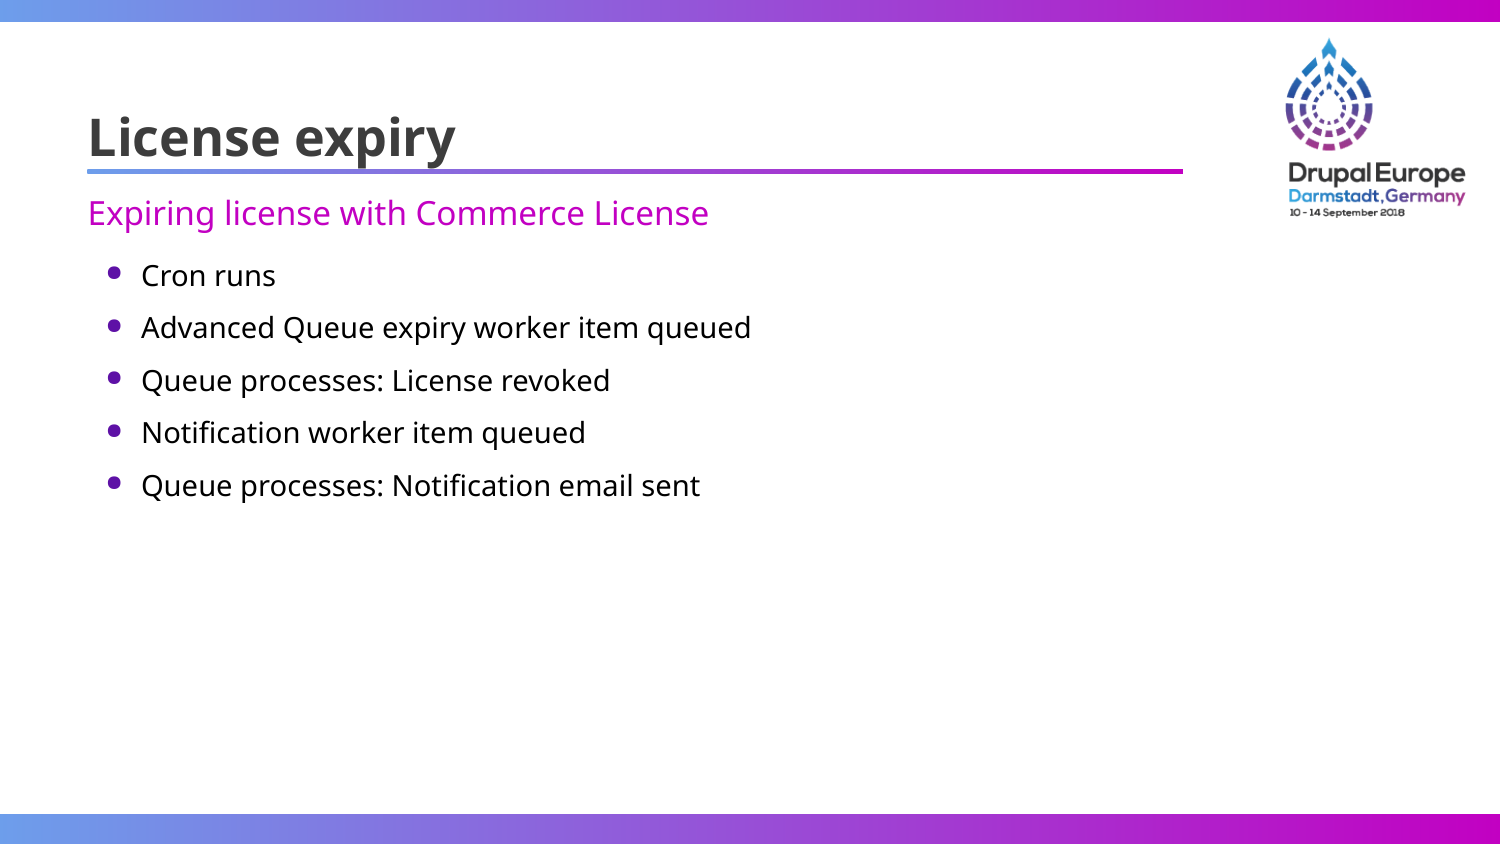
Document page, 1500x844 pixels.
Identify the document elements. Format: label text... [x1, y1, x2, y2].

text_box [964, 169, 1183, 174]
text_box Expiring license with Commerce License [72, 171, 865, 224]
picture [1285, 37, 1466, 219]
text_box Cron runs Advanced Queue expiry worker item queued Queue processes: License revoked Notification worker item queued Queue processes: Notification email sent [90, 224, 883, 682]
text_box [0, 814, 1500, 844]
text_box License expiry [72, 89, 964, 176]
text_box [0, 0, 1500, 22]
